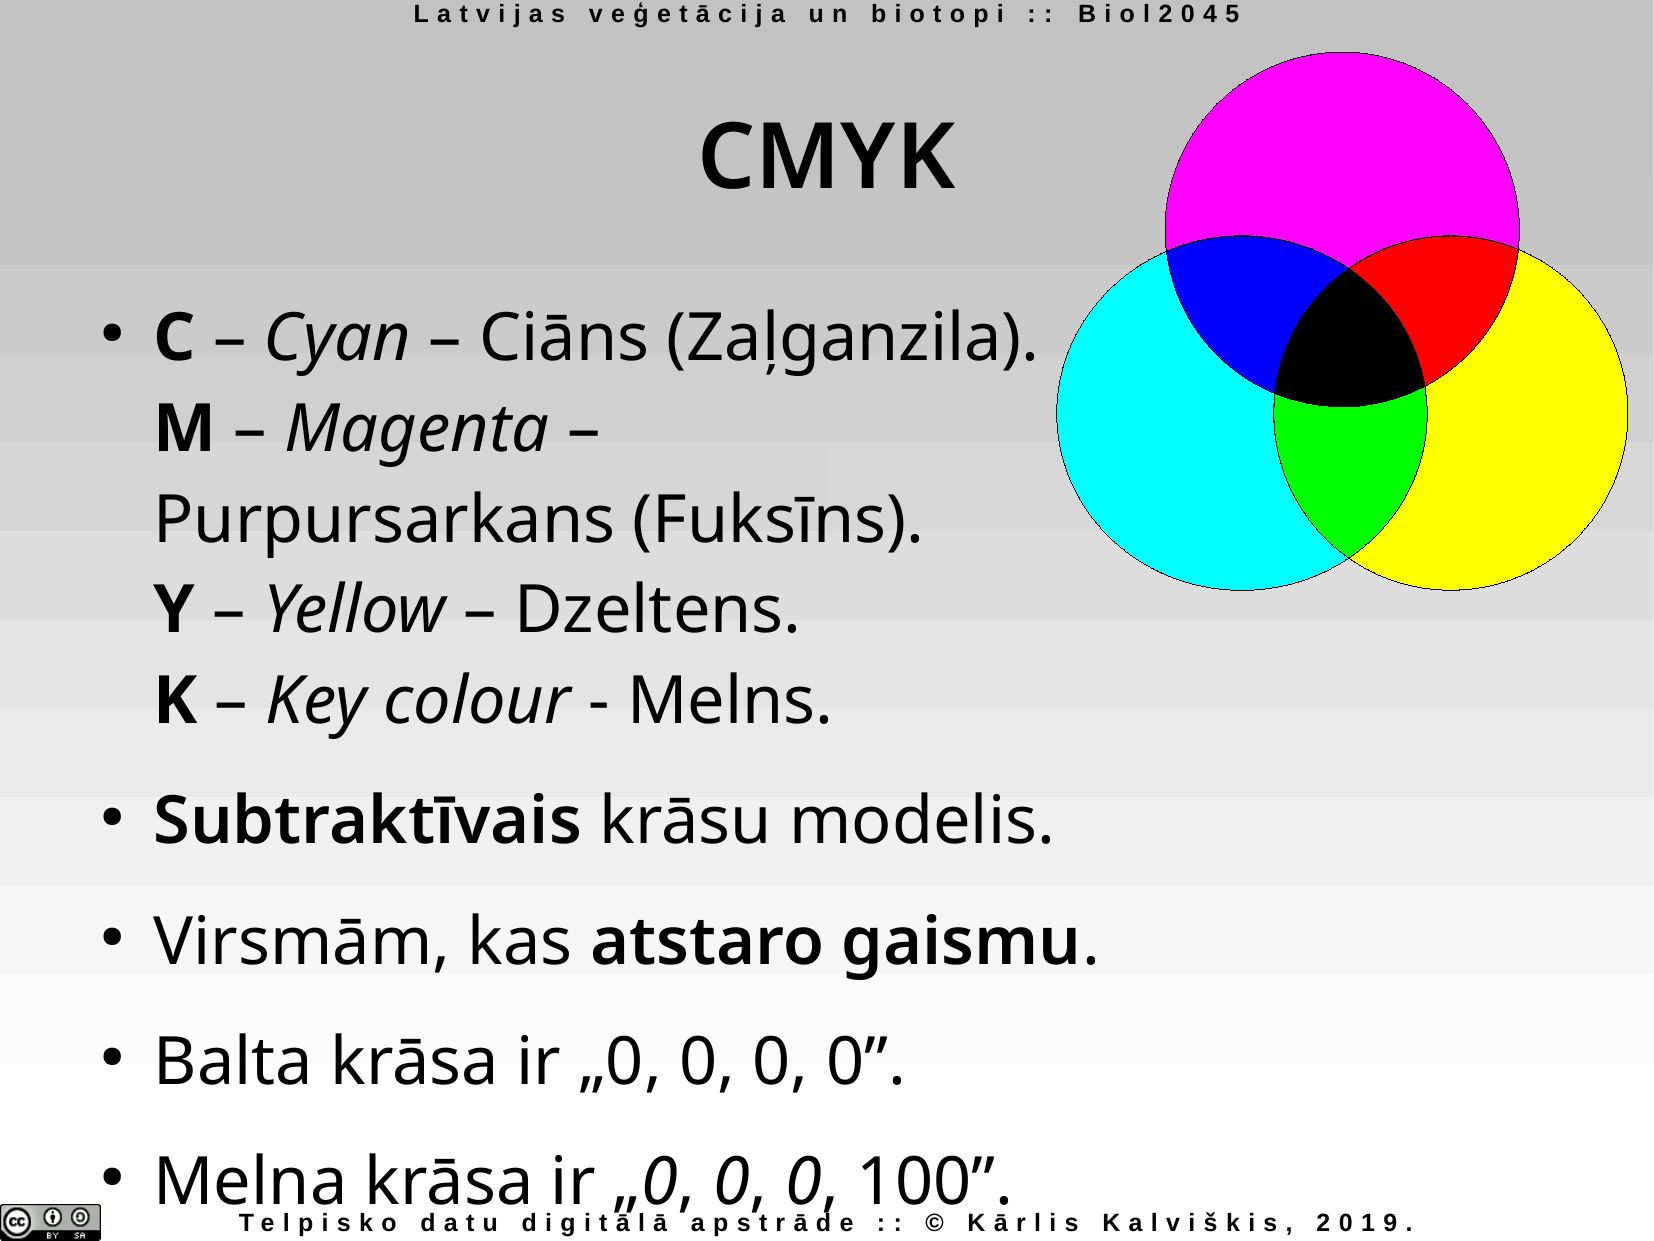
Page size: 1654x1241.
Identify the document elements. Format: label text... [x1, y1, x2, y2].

list C – Cyan – Ciāns (Zaļganzila). M – Magenta – Purpursarkans (Fuksīns). Y – Yellow – Dzeltens. K – Key colour - Melns. Subtraktīvais krāsu modelis. Virsmām, kas atstaro gaismu. Balta krāsa ir „0, 0, 0, 0”. Melna krāsa ir „0, 0, 0, 100”. [82, 289, 1571, 1163]
title CMYK [29, 49, 1625, 258]
text_box [1056, 52, 1628, 591]
picture [0, 0, 1654, 1241]
